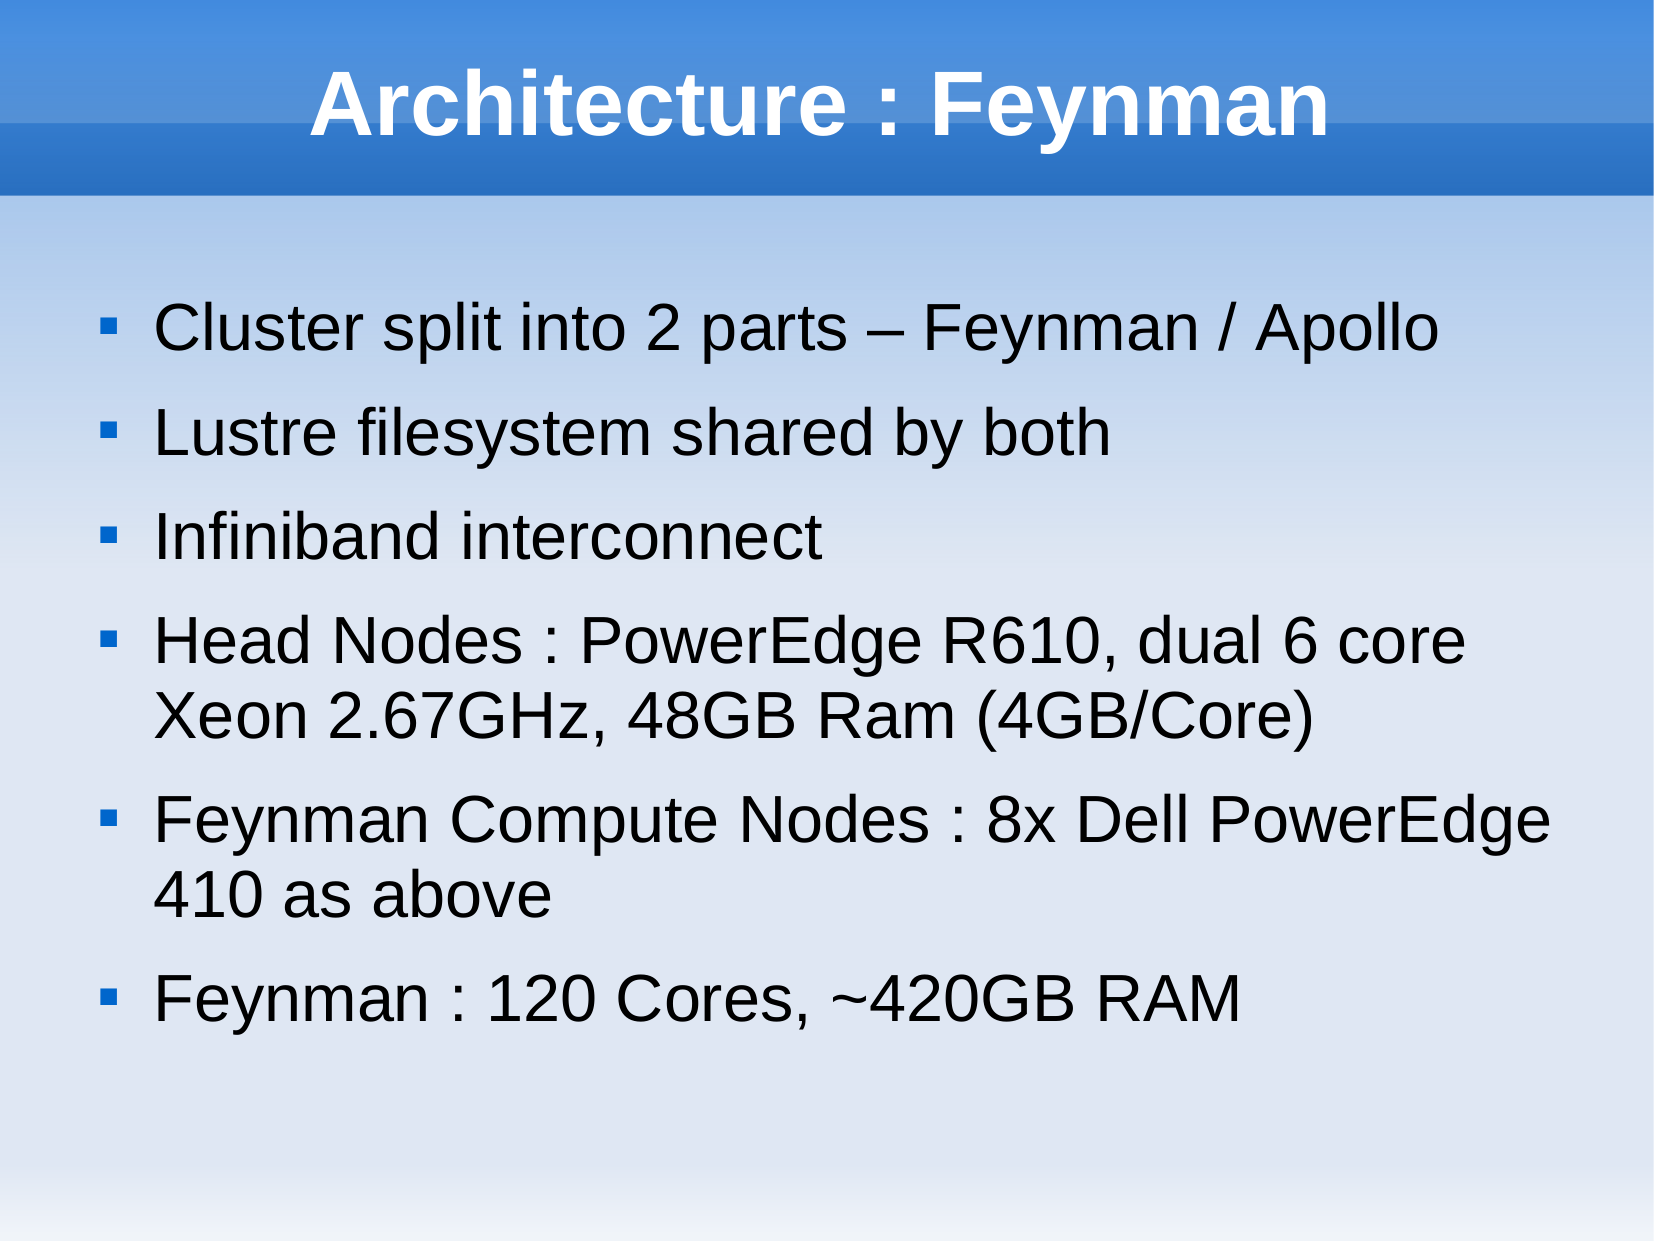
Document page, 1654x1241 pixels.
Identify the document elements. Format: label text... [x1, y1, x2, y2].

list Cluster split into 2 parts – Feynman / Apollo Lustre filesystem shared by both Infiniband interconnect Head Nodes : PowerEdge R610, dual 6 core Xeon 2.67GHz, 48GB Ram (4GB/Core) Feynman Compute Nodes : 8x Dell PowerEdge 410 as above Feynman : 120 Cores, ~420GB RAM [82, 290, 1571, 1109]
title Architecture : Feynman [76, 0, 1565, 208]
picture [0, 0, 1654, 1241]
